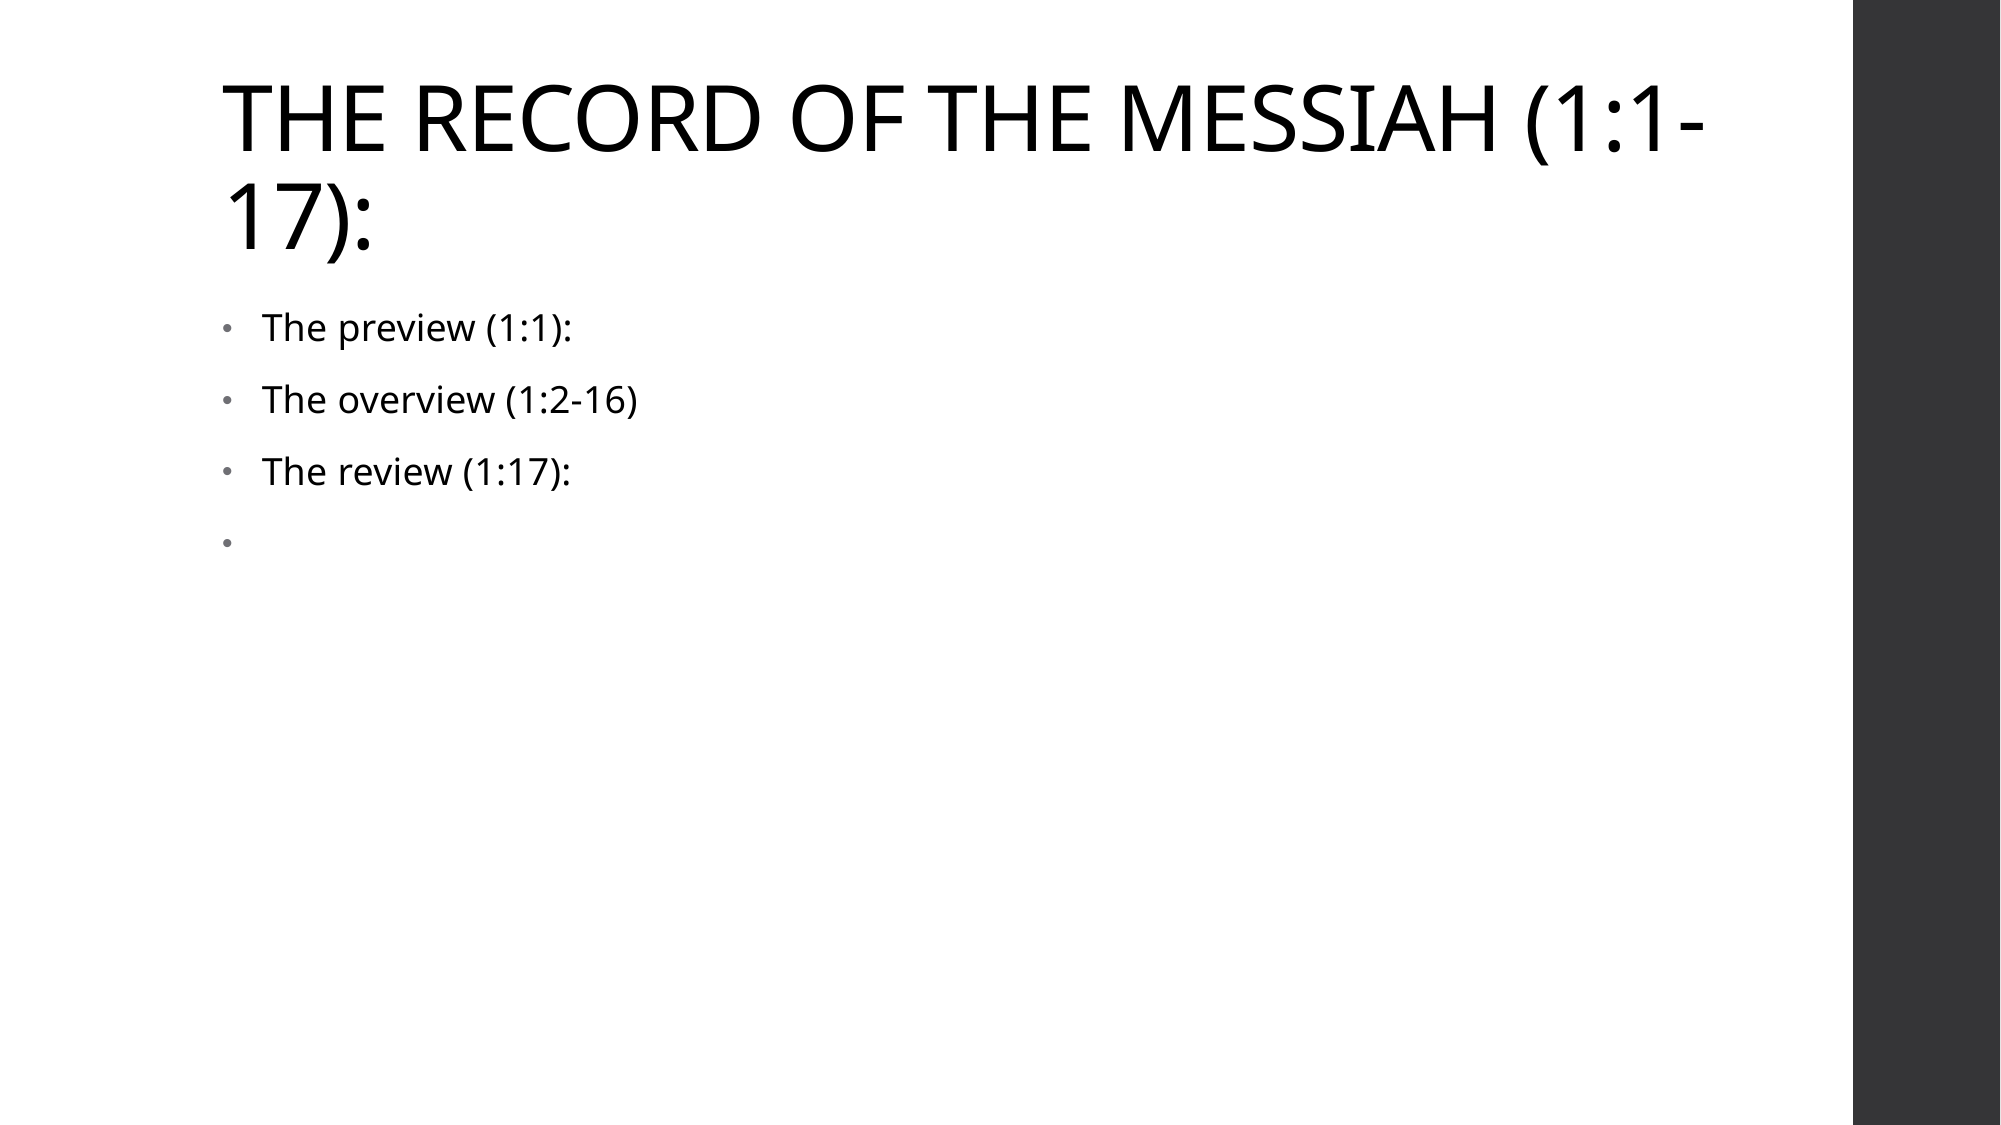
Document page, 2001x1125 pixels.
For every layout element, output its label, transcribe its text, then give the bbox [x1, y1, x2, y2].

list The preview (1:1): The overview (1:2-16) The review (1:17): [206, 299, 1617, 1014]
title THE RECORD OF THE MESSIAH (1:1-17): [206, 60, 1797, 278]
